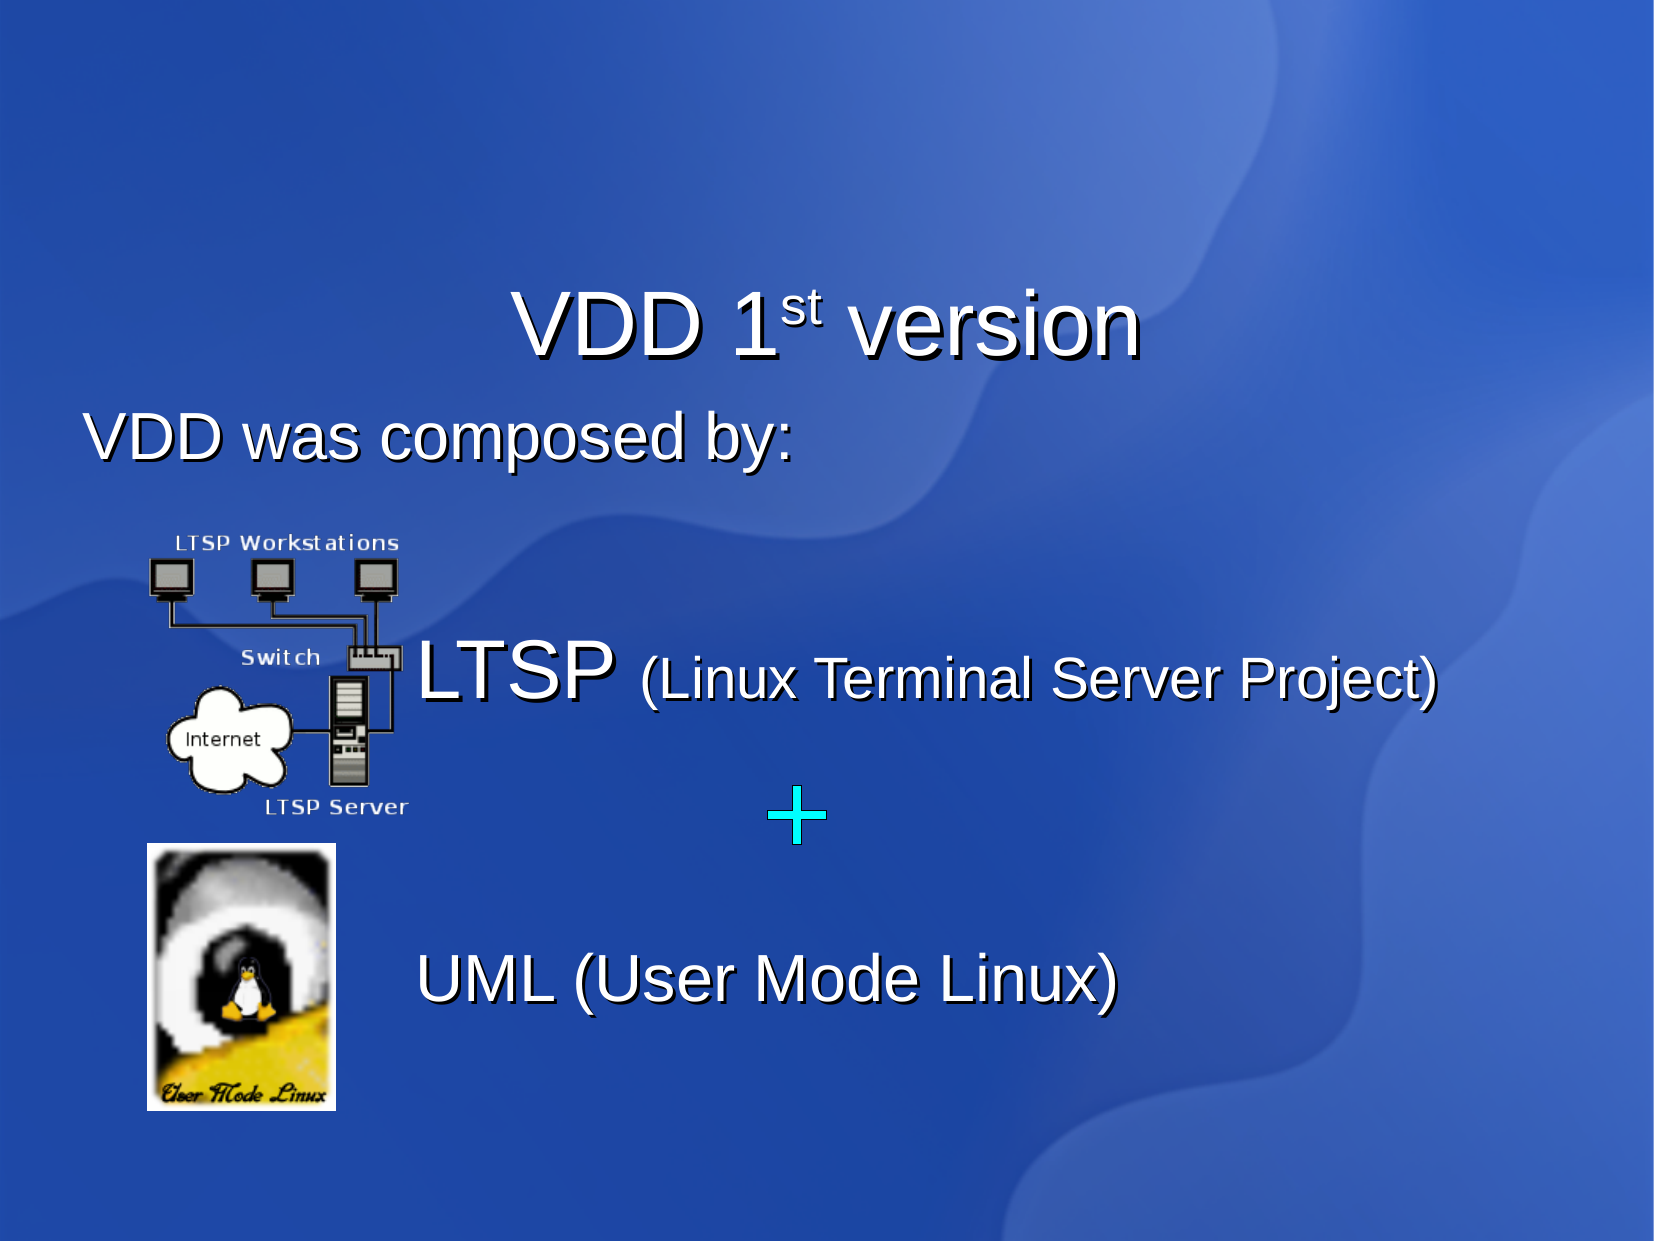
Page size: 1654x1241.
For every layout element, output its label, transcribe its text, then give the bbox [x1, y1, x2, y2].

text_box [767, 785, 827, 845]
picture [125, 531, 414, 818]
title VDD 1st version [82, 228, 1571, 399]
subtitle VDD was composed by: LTSP (Linux Terminal Server Project) UML (User Mode Linux) [82, 399, 1571, 1241]
picture [0, 0, 1654, 1241]
picture [147, 843, 336, 1111]
